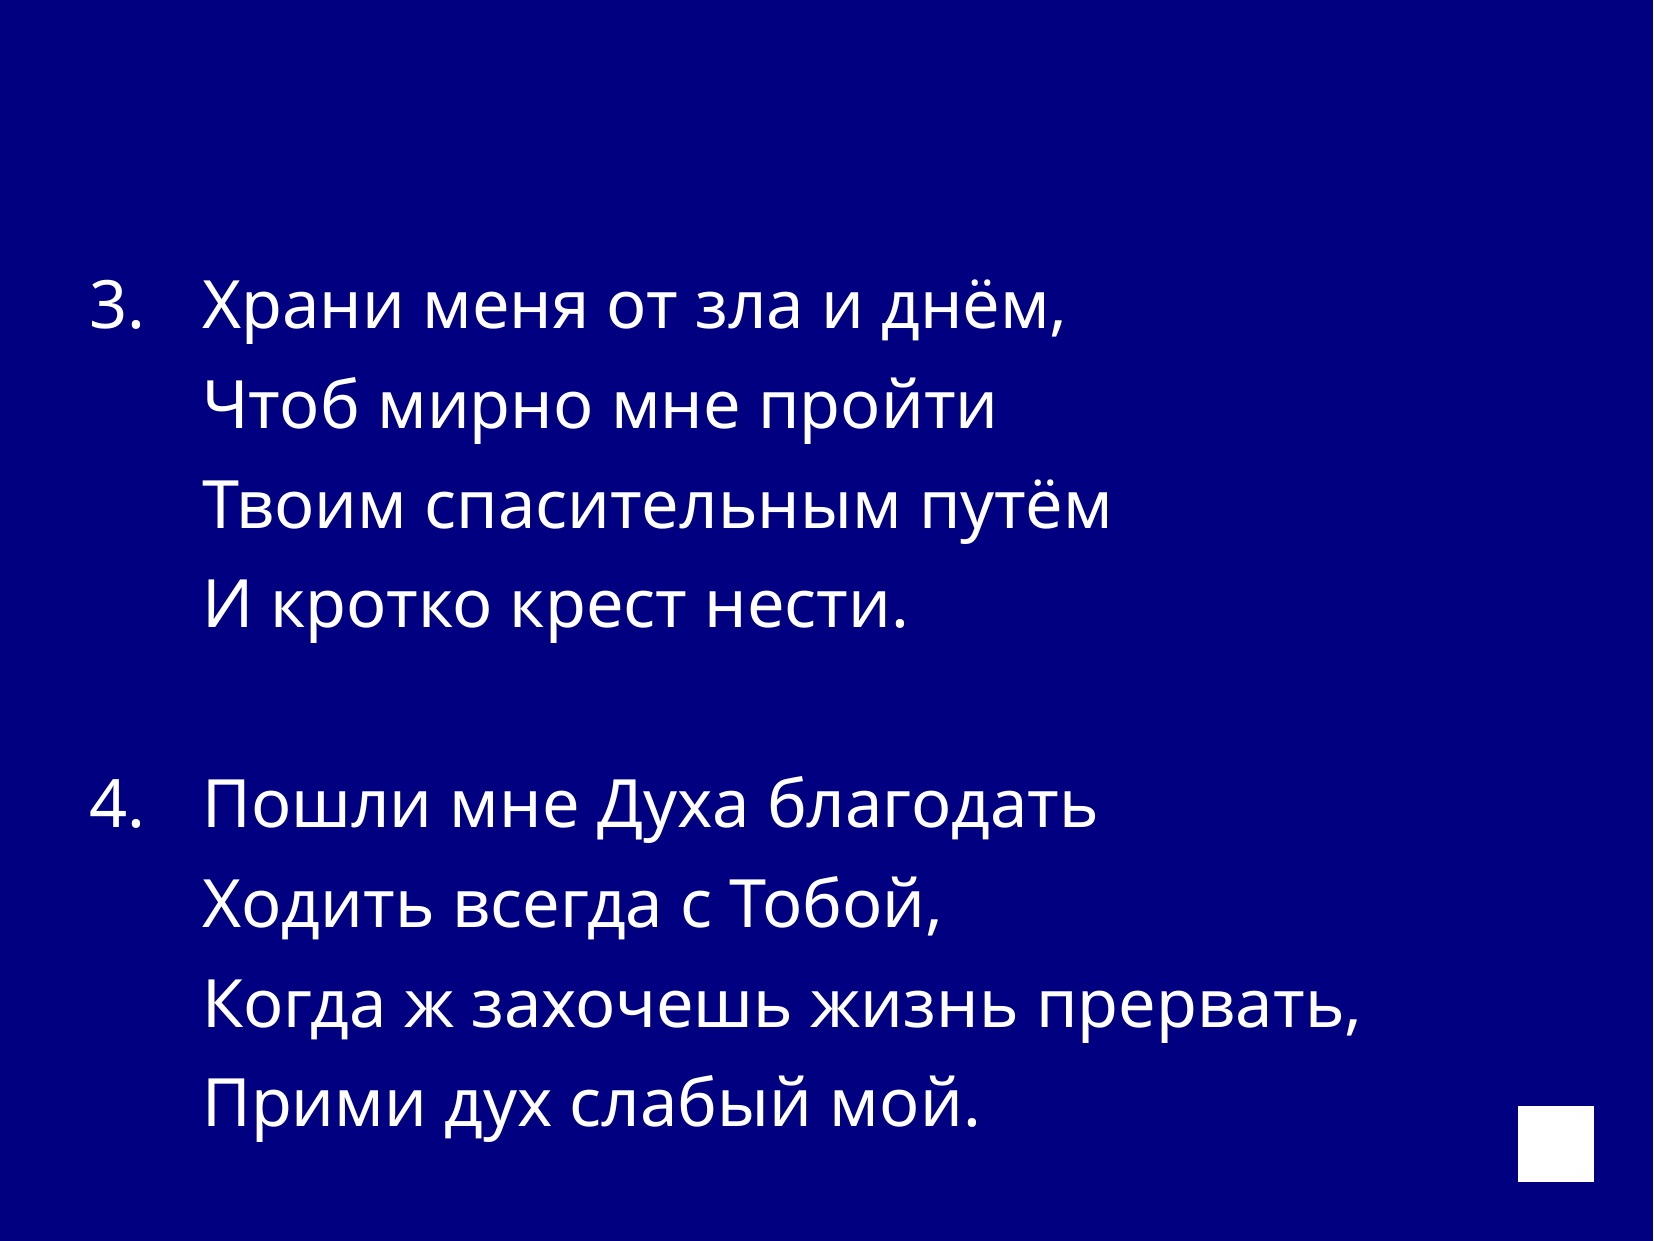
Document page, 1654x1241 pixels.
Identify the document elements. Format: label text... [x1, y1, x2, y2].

text_box 3. Храни меня от зла и днём, Чтоб мирно мне пройти Твоим спасительным путём И кротко крест нести. 4. Пошли мне Духа благодать Ходить всегда с Тобой, Когда ж захочешь жизнь прервать, Прими дух слабый мой. [75, 150, 1576, 1163]
text_box [1518, 1106, 1594, 1182]
